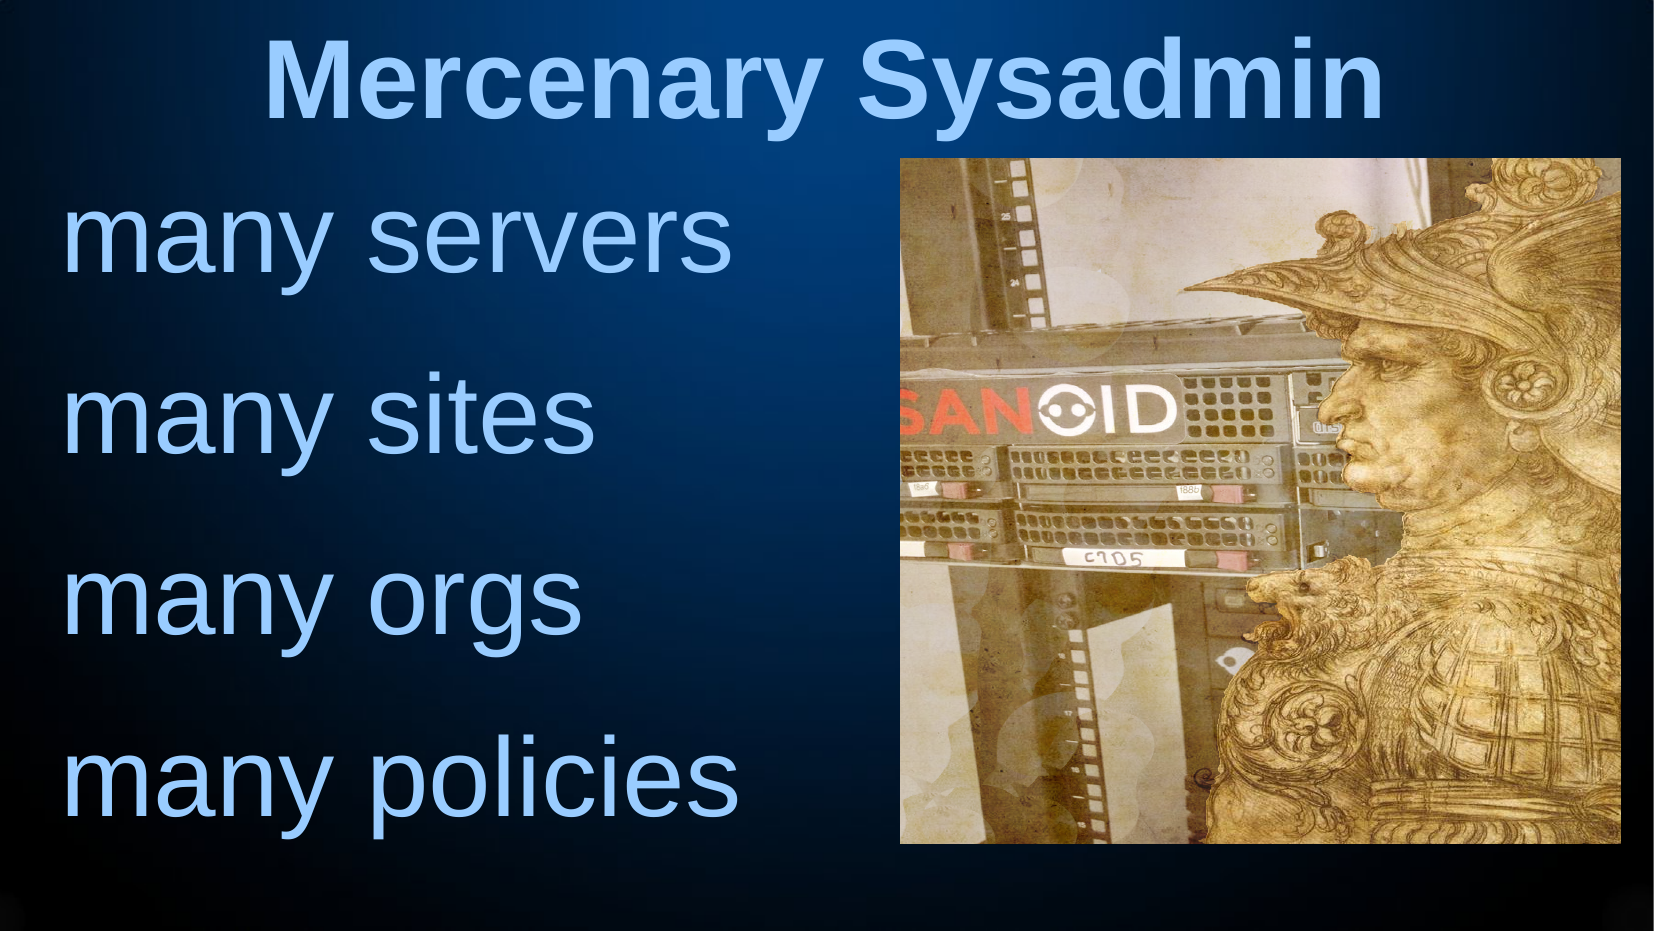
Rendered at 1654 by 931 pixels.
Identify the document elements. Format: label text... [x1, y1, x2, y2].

title many servers many sites many orgs many policies [60, 165, 901, 918]
title Mercenary Sysadmin [0, 2, 1651, 158]
picture [0, 0, 1654, 931]
